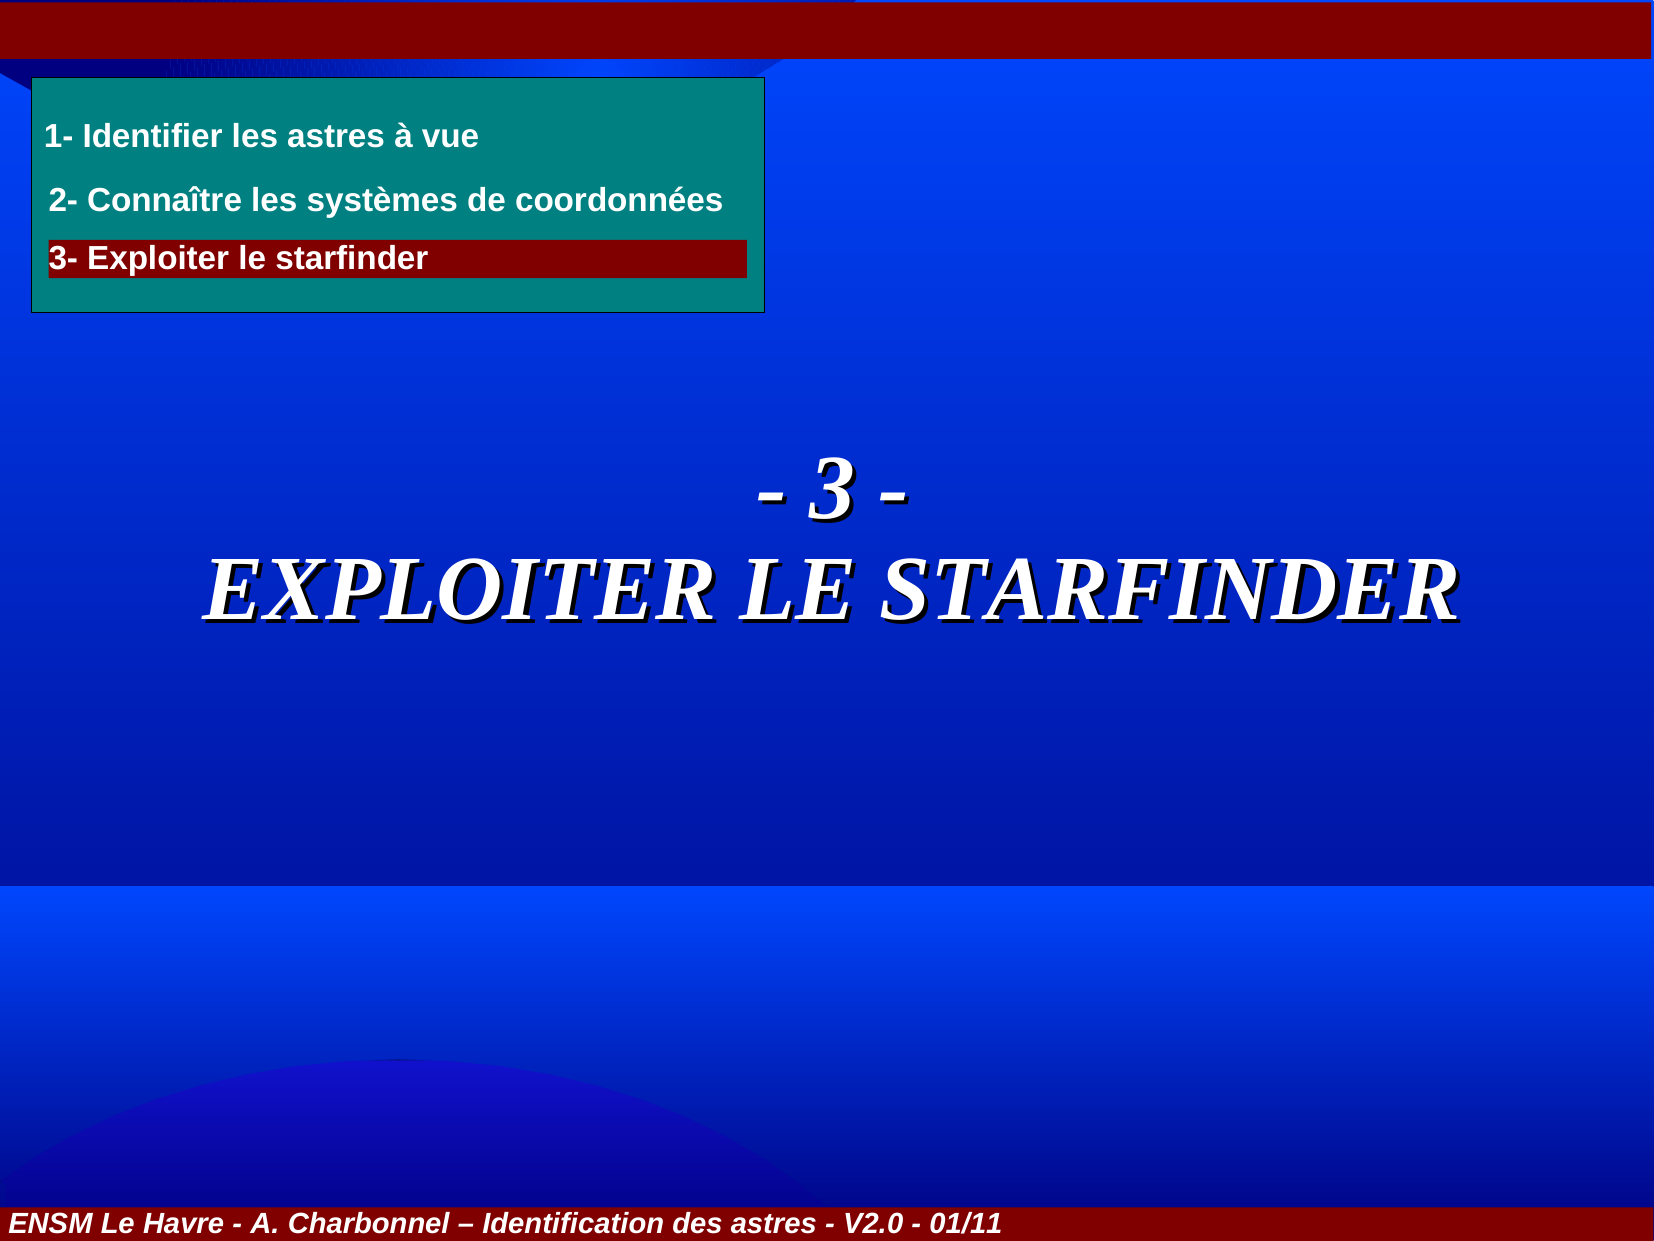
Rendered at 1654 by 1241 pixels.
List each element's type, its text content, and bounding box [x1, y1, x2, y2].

text_box 2- Connaître les systèmes de coordonnées [48, 181, 762, 221]
title - 3 - EXPLOITER LE STARFINDER [88, 436, 1577, 640]
text_box ENSM Le Havre - A. Charbonnel – Identification des astres - V2.0 - 01/11 [0, 1207, 1654, 1241]
text_box 1- Identifier les astres à vue [44, 117, 688, 162]
text_box [0, 2, 1652, 59]
text_box [31, 77, 765, 313]
text_box 3- Exploiter le starfinder [48, 239, 747, 279]
